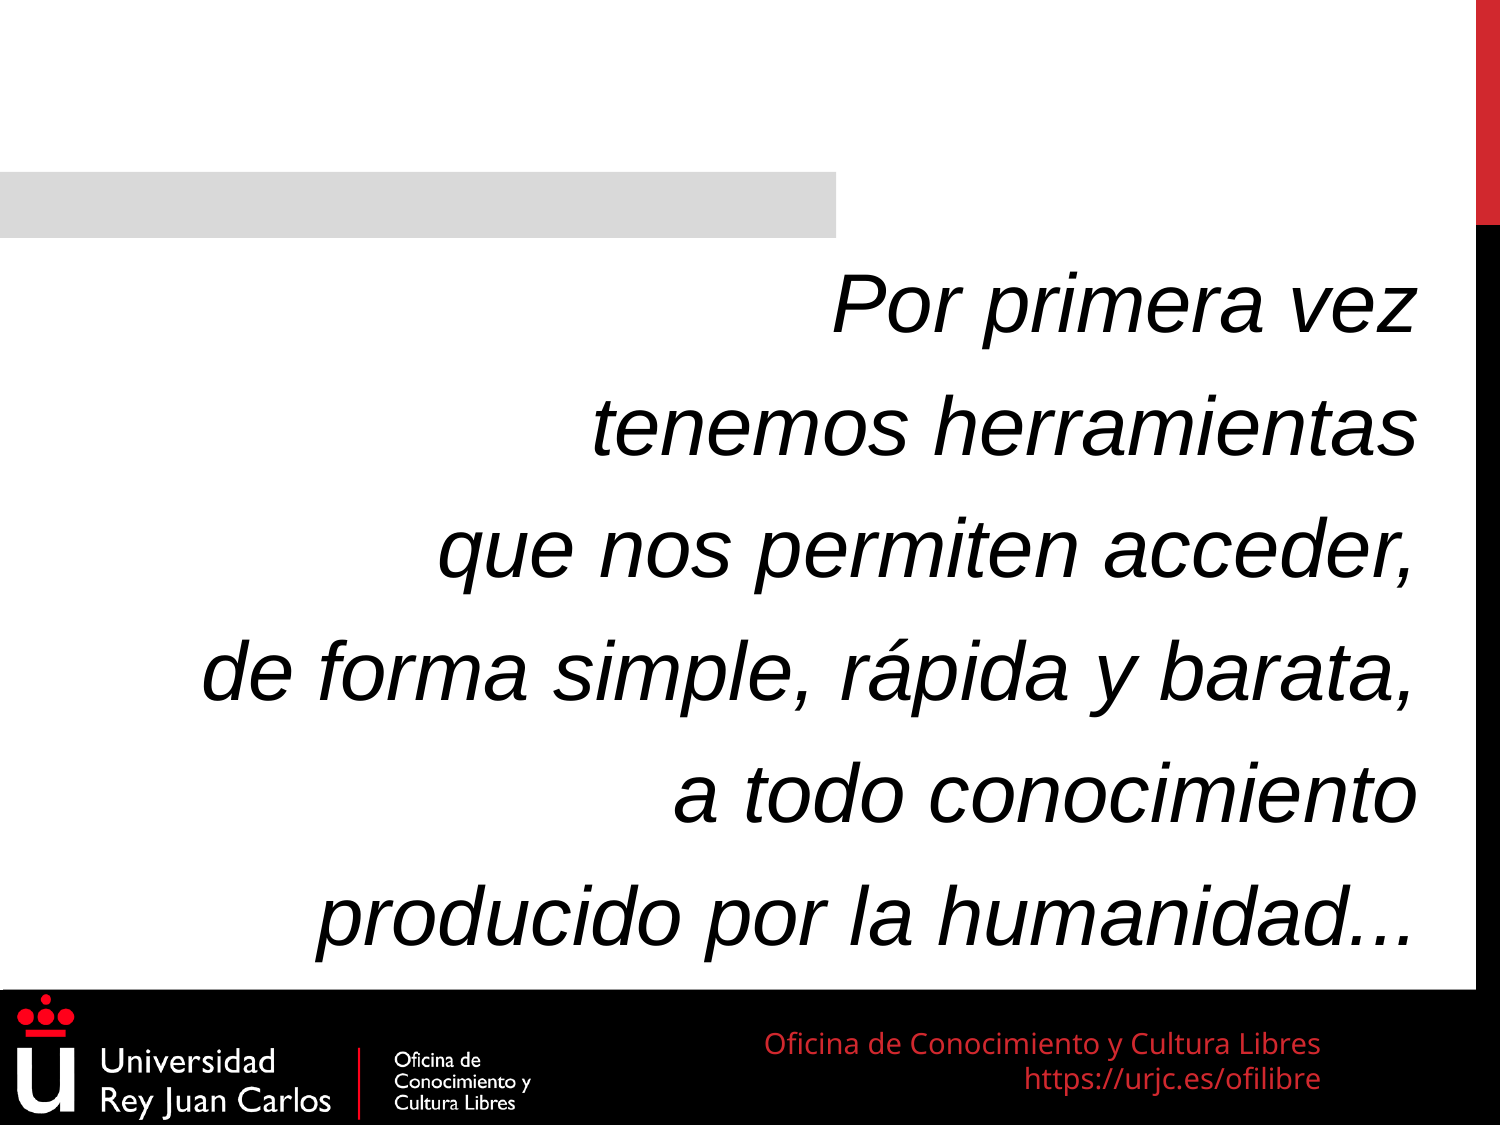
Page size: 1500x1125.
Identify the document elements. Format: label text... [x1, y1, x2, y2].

text_box Por primera vez tenemos herramientas que nos permiten acceder, de forma simple, rápida y barata, a todo conocimiento producido por la humanidad... [75, 249, 1434, 971]
title [75, 172, 1026, 249]
picture [17, 994, 531, 1120]
text_box [0, 24, 1326, 238]
